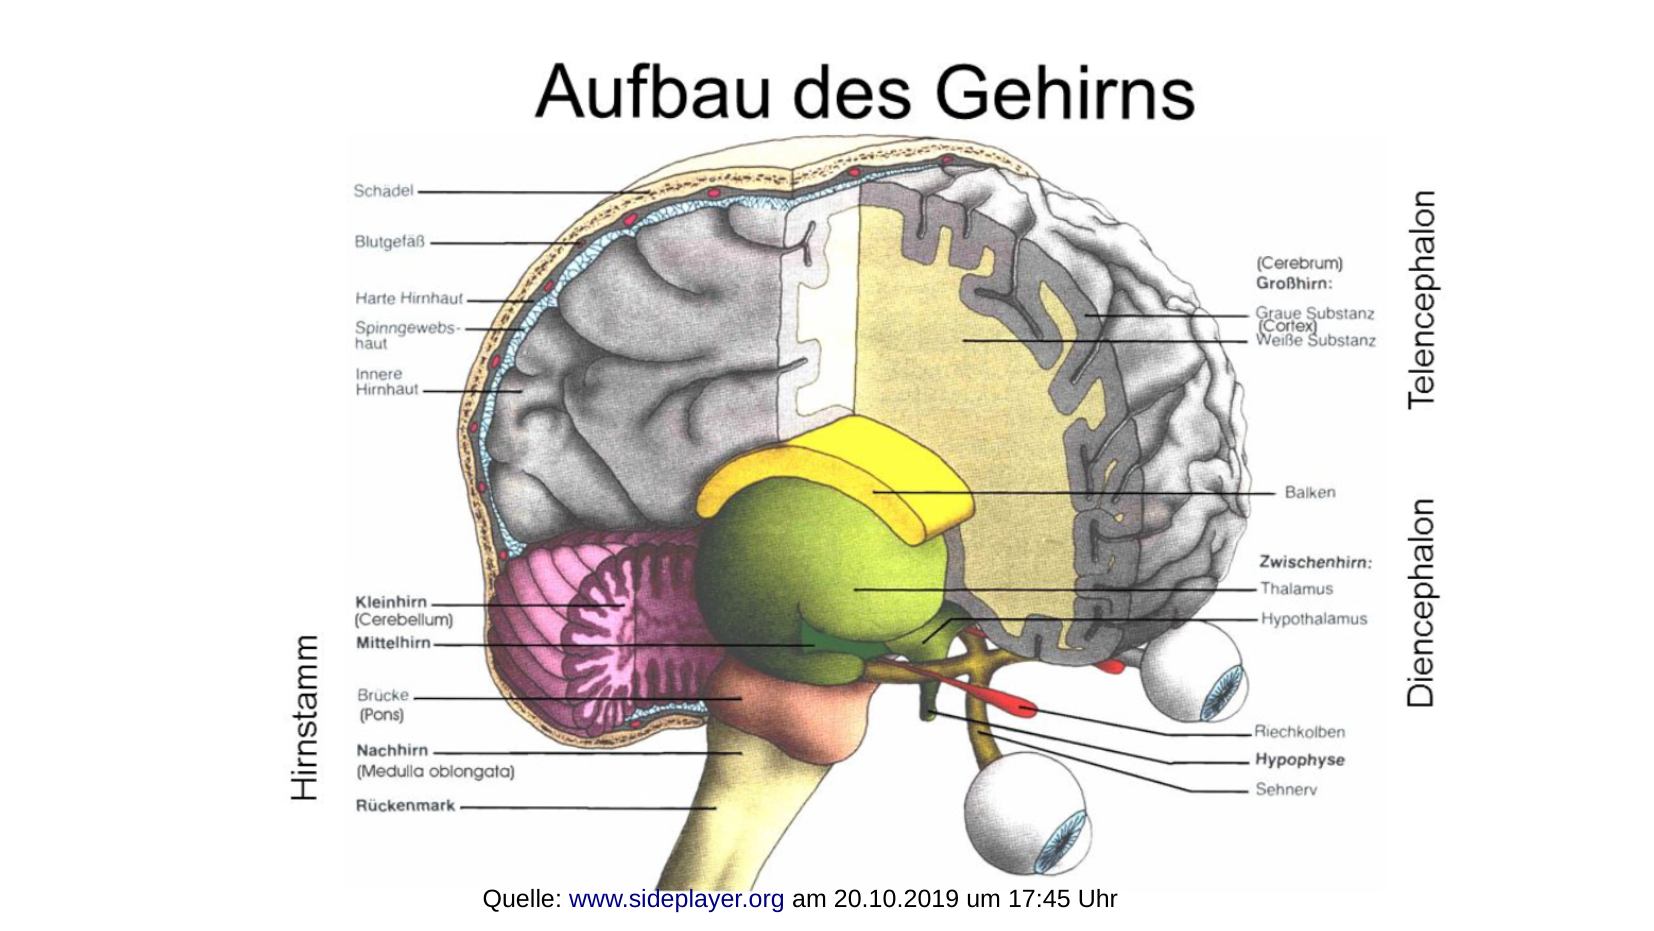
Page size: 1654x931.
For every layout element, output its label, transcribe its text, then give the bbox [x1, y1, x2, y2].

text_box Quelle: www.sideplayer.org am 20.10.2019 um 17:45 Uhr [467, 877, 1205, 920]
picture [252, 0, 1477, 920]
